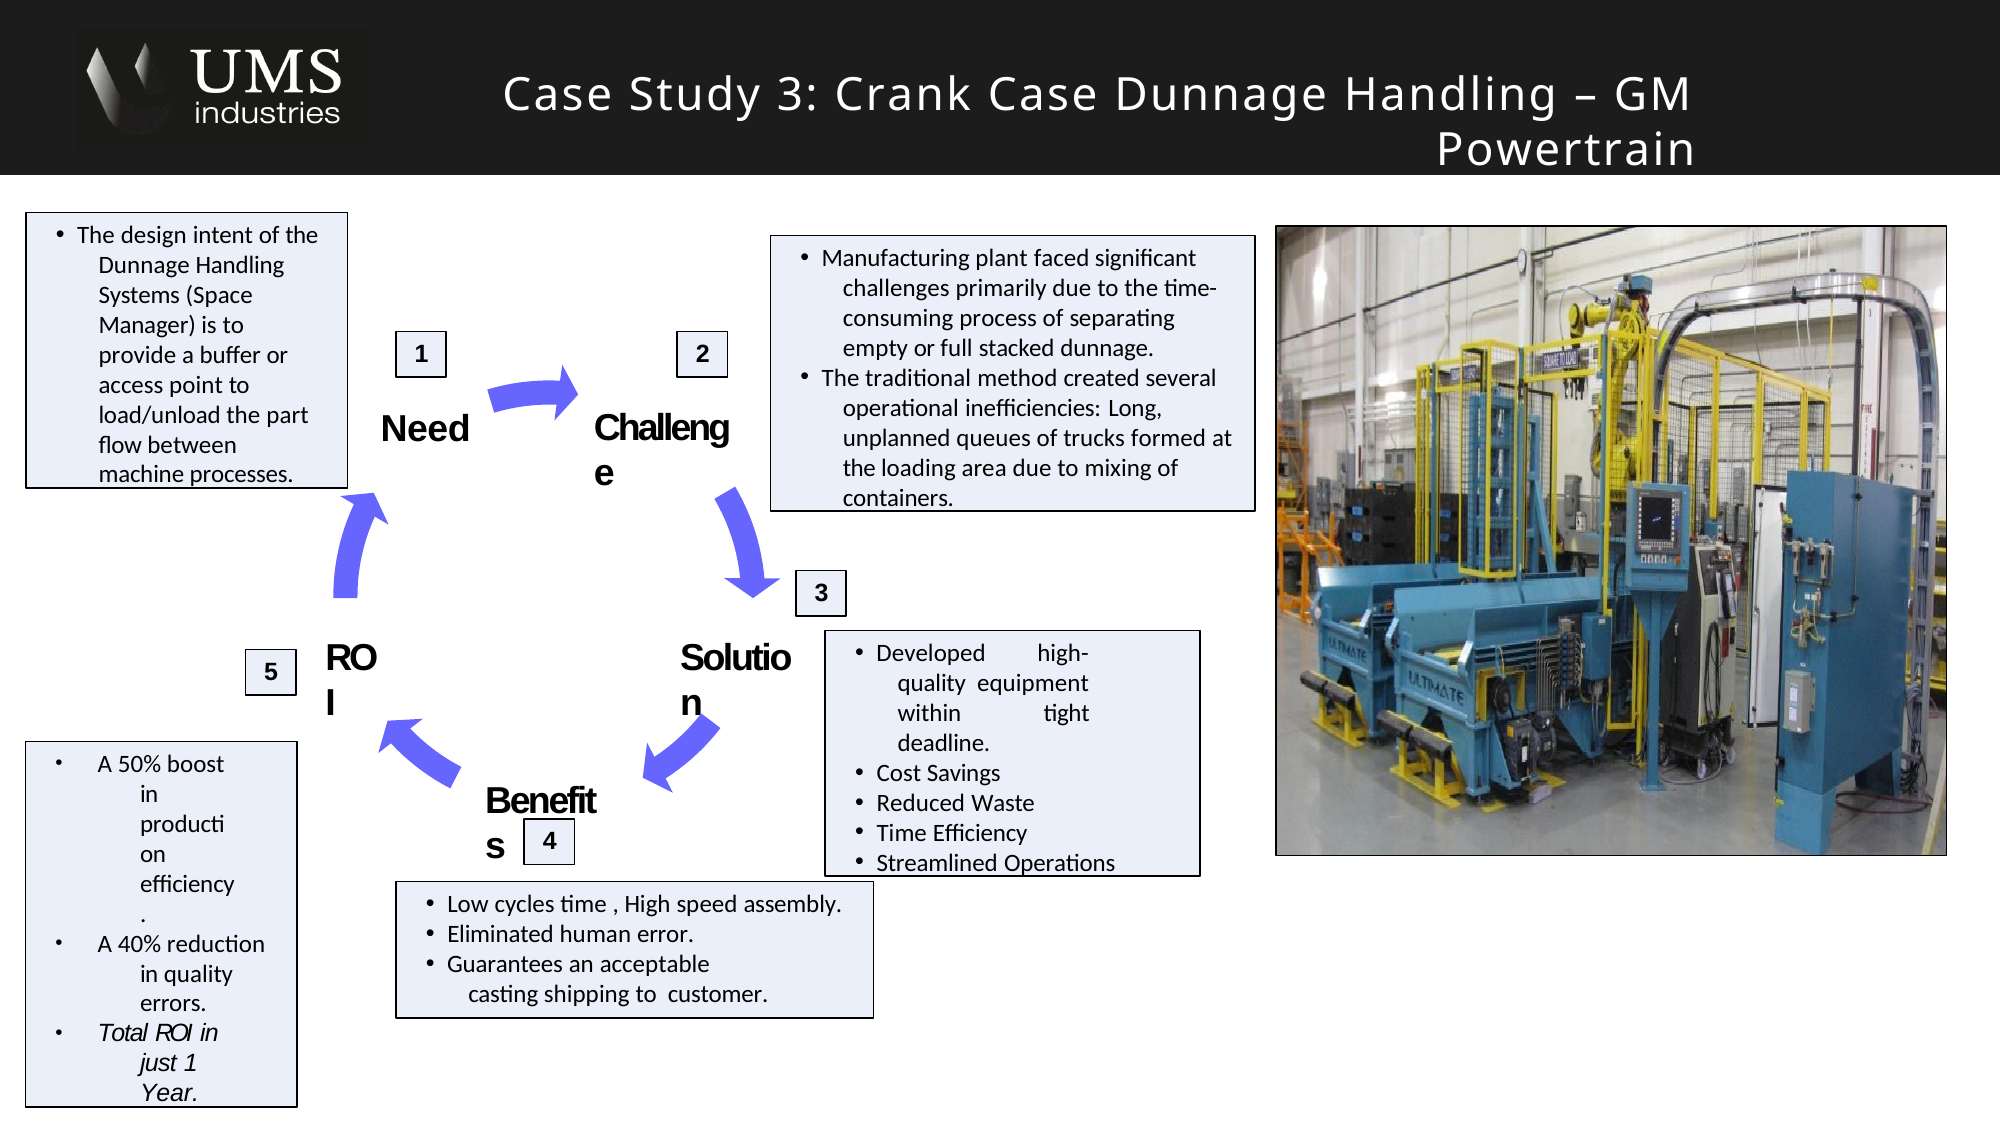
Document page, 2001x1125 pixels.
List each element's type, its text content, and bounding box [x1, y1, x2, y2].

text_box 3 [812, 574, 830, 609]
text_box 1 [412, 335, 430, 370]
text_box [333, 492, 389, 599]
text_box [642, 713, 721, 793]
text_box 2 [693, 335, 711, 370]
text_box [378, 718, 462, 789]
picture [1277, 227, 1946, 855]
picture [76, 27, 369, 150]
text_box Developed high-quality equipment within tight deadline. Cost Savings Reduced Waste Time Efficiency Streamlined Operations [825, 630, 1201, 858]
text_box [797, 571, 845, 615]
text_box [397, 332, 445, 376]
text_box [0, 0, 2000, 324]
text_box Challenge [591, 401, 749, 451]
text_box Low cycles time , High speed assembly. Eliminated human error. Guarantees an acceptable casting shipping to customer. [395, 881, 874, 1018]
text_box [246, 650, 295, 694]
text_box 5 [262, 653, 279, 688]
text_box ROI [323, 631, 384, 681]
text_box [714, 486, 781, 599]
text_box Case Study 3: Crank Case Dunnage Handling – GM Powertrain [487, 57, 1924, 128]
text_box [525, 820, 574, 864]
text_box Solution [677, 631, 813, 681]
text_box Manufacturing plant faced significant challenges primarily due to the time- consuming process of separating empty or full stacked dunnage. The traditional method created several operational inefficiencies: Long, unplanned queues of trucks formed at the loading area due to mixing of containers. [770, 235, 1256, 494]
text_box [487, 364, 579, 421]
text_box 4 [540, 823, 558, 858]
text_box The design intent of the Dunnage Handling Systems (Space Manager) is to provide a buffer or access point to load/unload the part flow between machine processes. [25, 212, 348, 470]
text_box [678, 332, 727, 376]
text_box Need [378, 401, 478, 451]
text_box Benefits [483, 773, 616, 823]
text_box A 50% boost in production efficiency. A 40% reduction in quality errors. Total ROI in just 1 Year. [25, 741, 297, 969]
